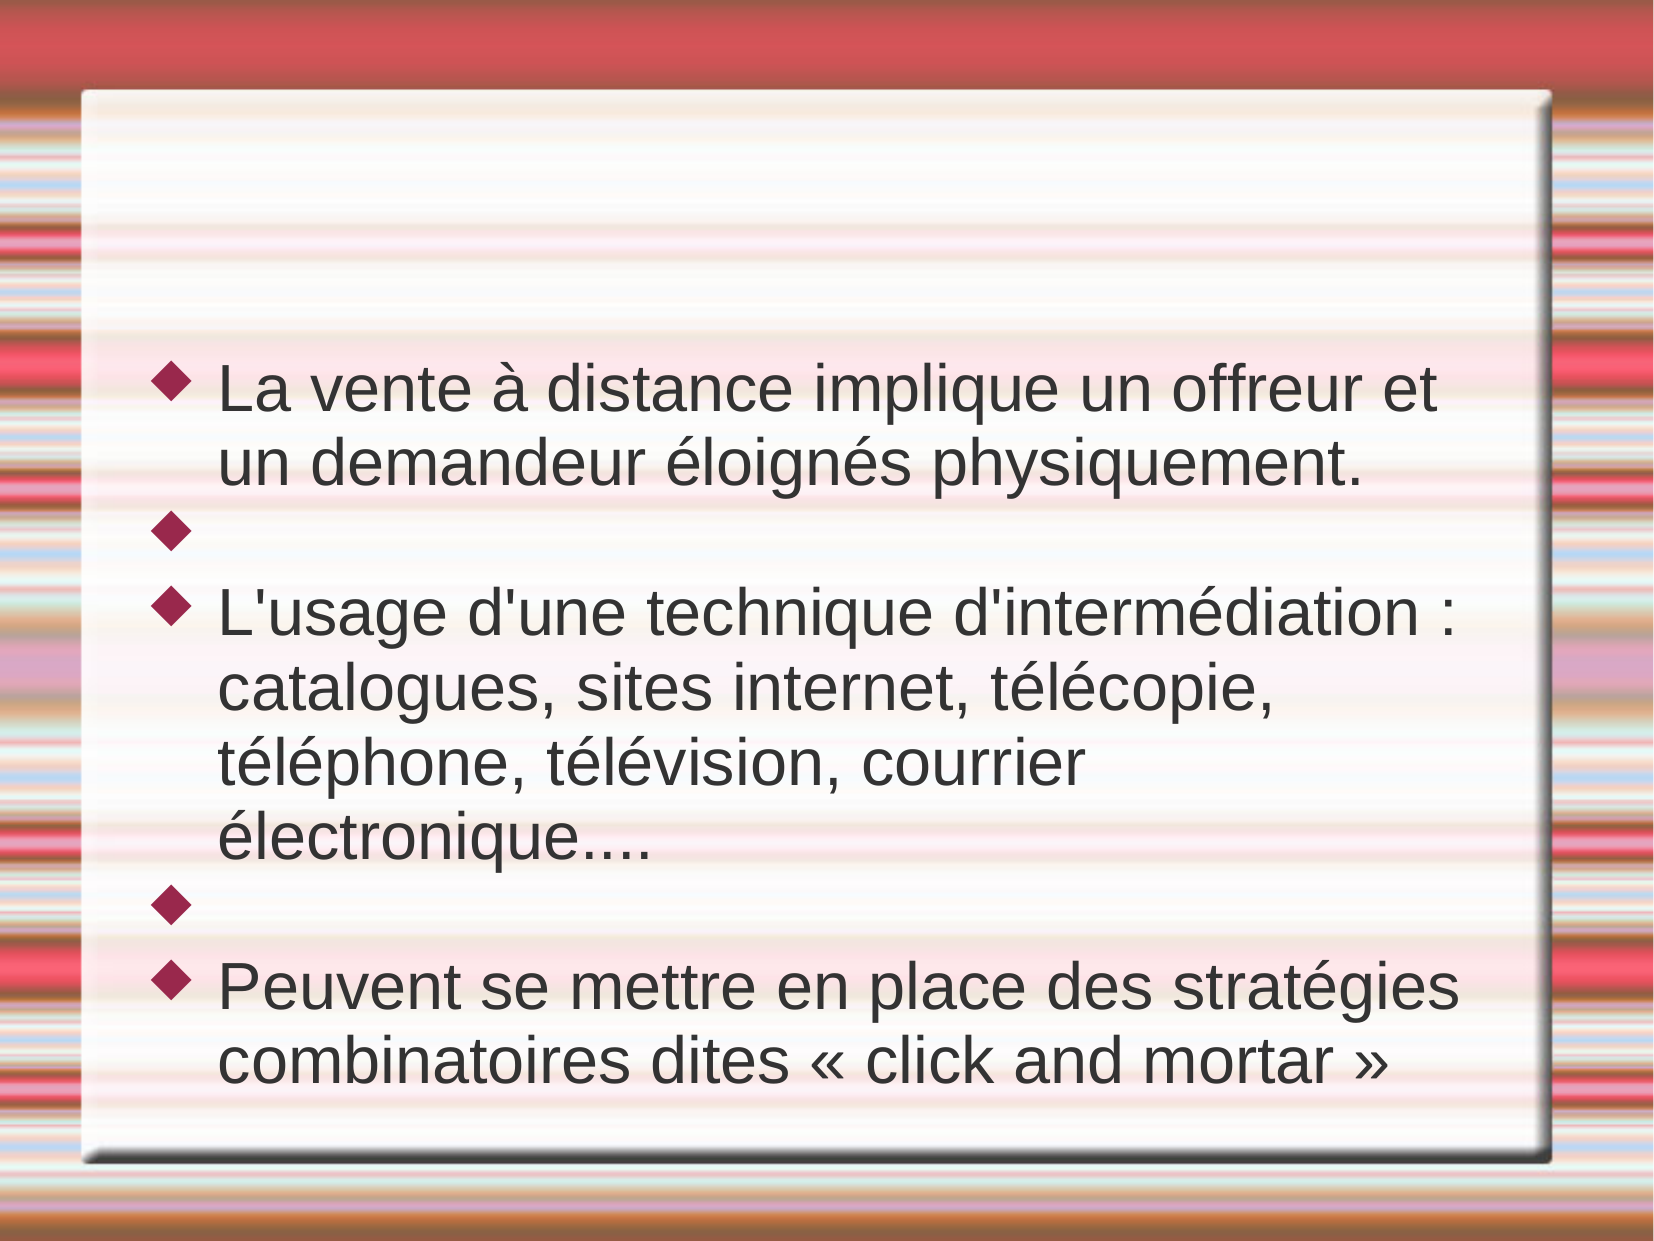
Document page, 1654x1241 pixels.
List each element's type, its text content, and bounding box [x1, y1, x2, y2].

picture [0, 0, 1654, 1241]
list La vente à distance implique un offreur et un demandeur éloignés physiquement. L'usage d'une technique d'intermédiation : catalogues, sites internet, télécopie, téléphone, télévision, courrier électronique.... Peuvent se mettre en place des stratégies combinatoires dites « click and mortar » [134, 350, 1516, 1170]
